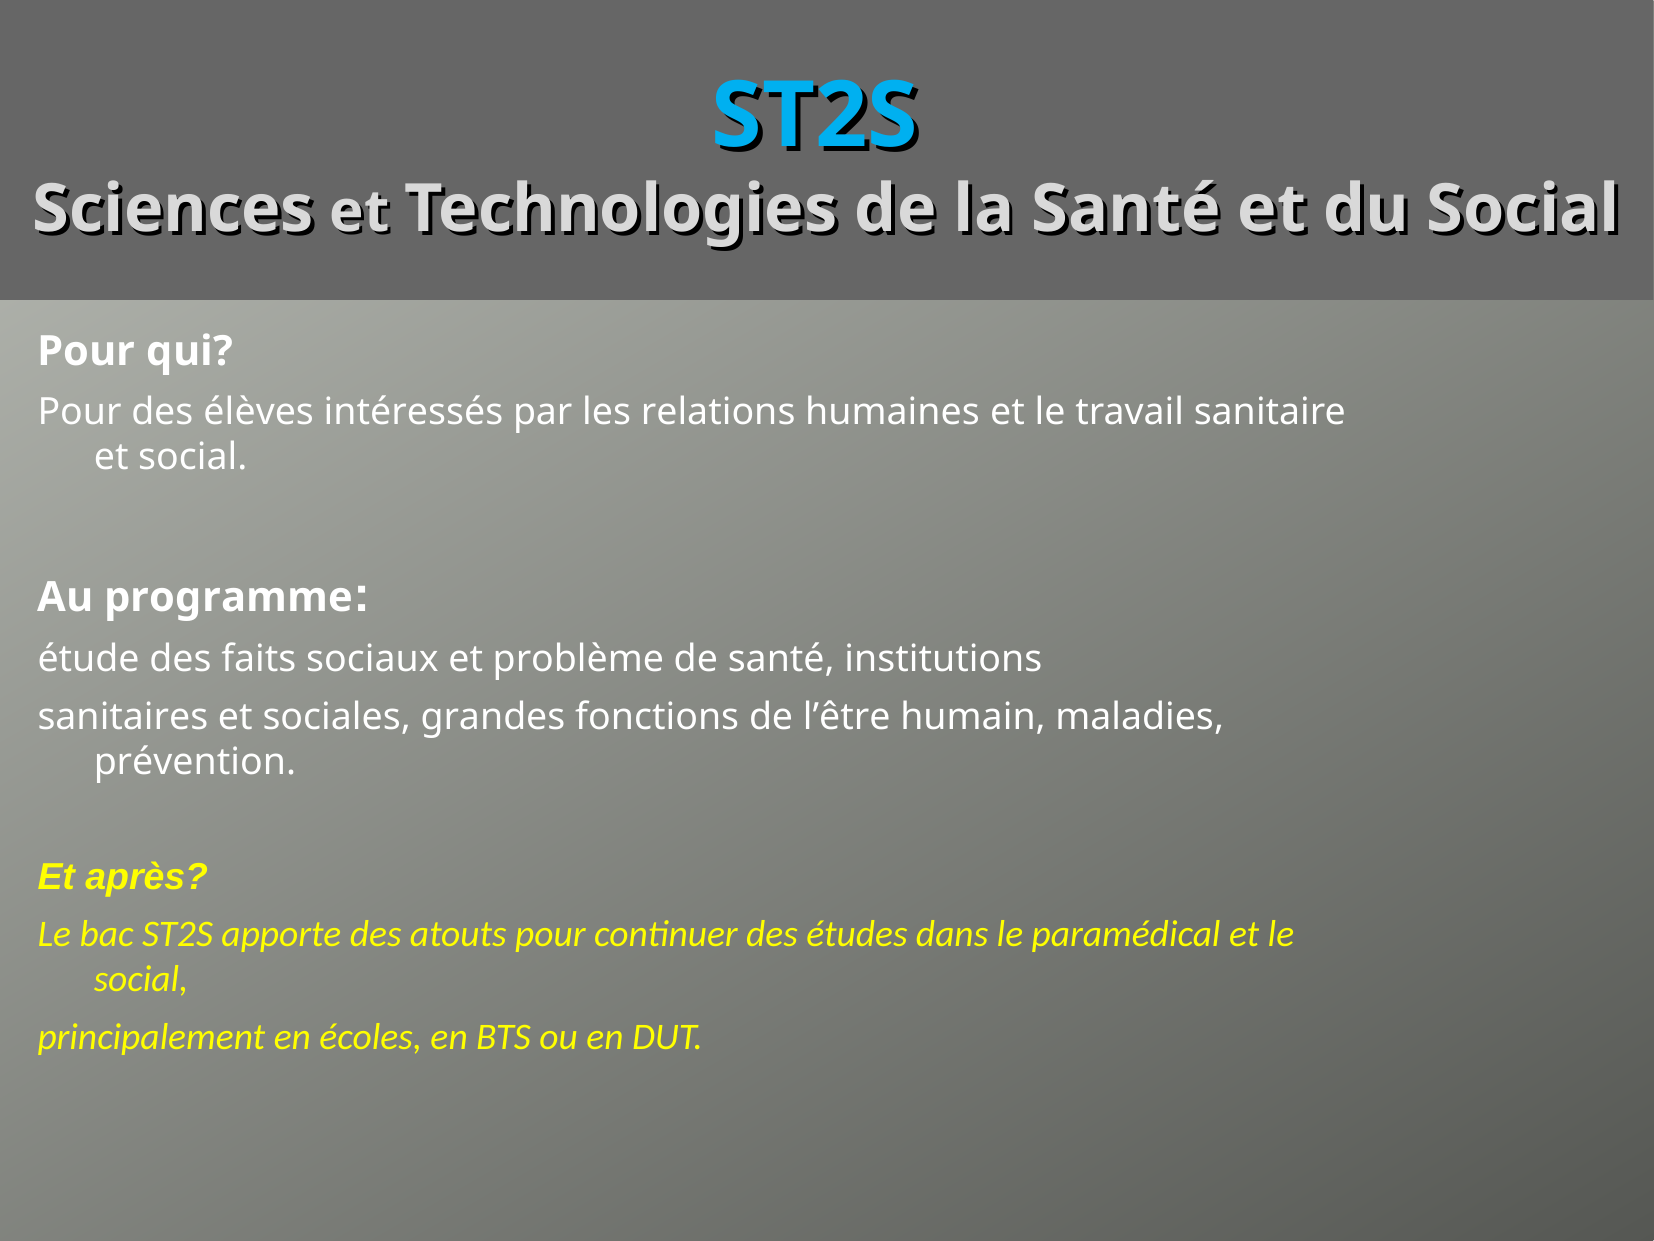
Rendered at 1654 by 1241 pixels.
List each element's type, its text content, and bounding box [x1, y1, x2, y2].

text_box Pour qui? Pour des élèves intéressés par les relations humaines et le travail sanitaire et social. Au programme: étude des faits sociaux et problème de santé, institutions sanitaires et sociales, grandes fonctions de l’être humain, maladies, prévention. Et après? Le bac ST2S apporte des atouts pour continuer des études dans le paramédical et le social, principalement en écoles, en BTS ou en DUT. [22, 316, 1377, 799]
text_box ST2S Sciences et Technologies de la Santé et du Social [0, 0, 1654, 300]
